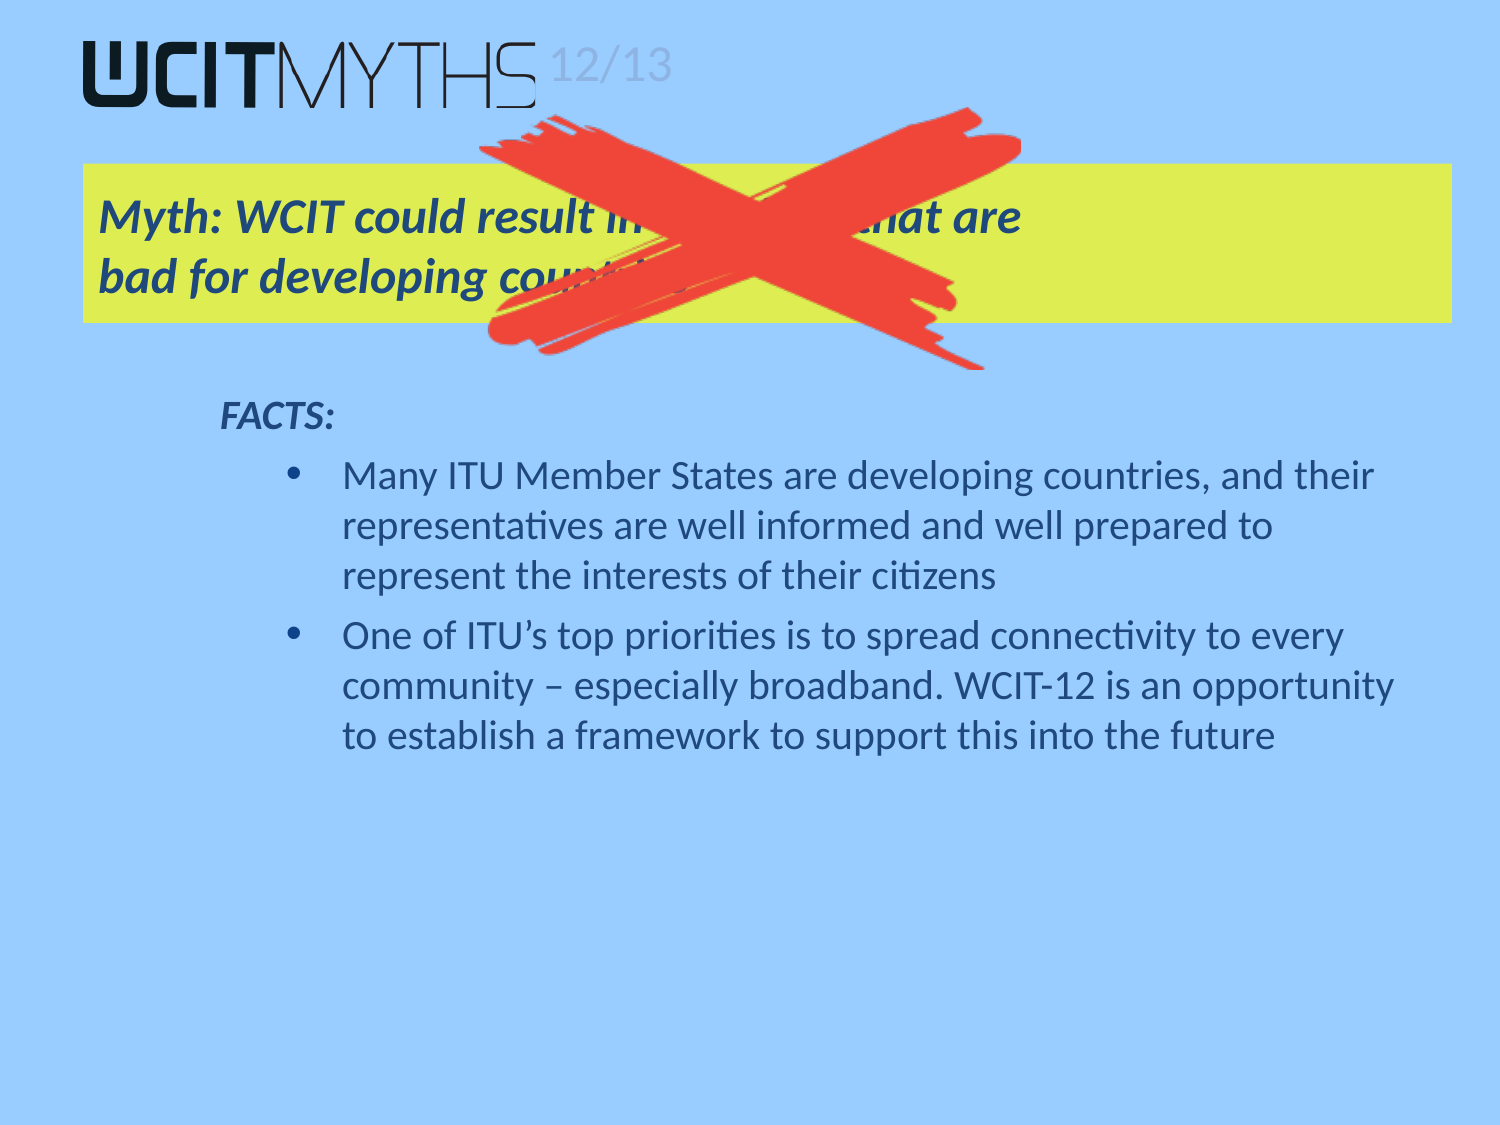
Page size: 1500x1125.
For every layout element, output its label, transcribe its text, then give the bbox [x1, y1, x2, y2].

text_box 12/13 [512, 26, 688, 88]
text_box FACTS: Many ITU Member States are developing countries, and their representatives are well informed and well prepared to represent the interests of their citizens One of ITU’s top priorities is to spread connectivity to every community – especially broadband. WCIT-12 is an opportunity to establish a framework to support this into the future [205, 383, 1452, 766]
picture [83, 41, 1021, 370]
text_box Myth: WCIT could result in decisions that are bad for developing countries [83, 175, 1452, 383]
text_box [1021, 163, 1452, 175]
text_box [83, 163, 479, 175]
